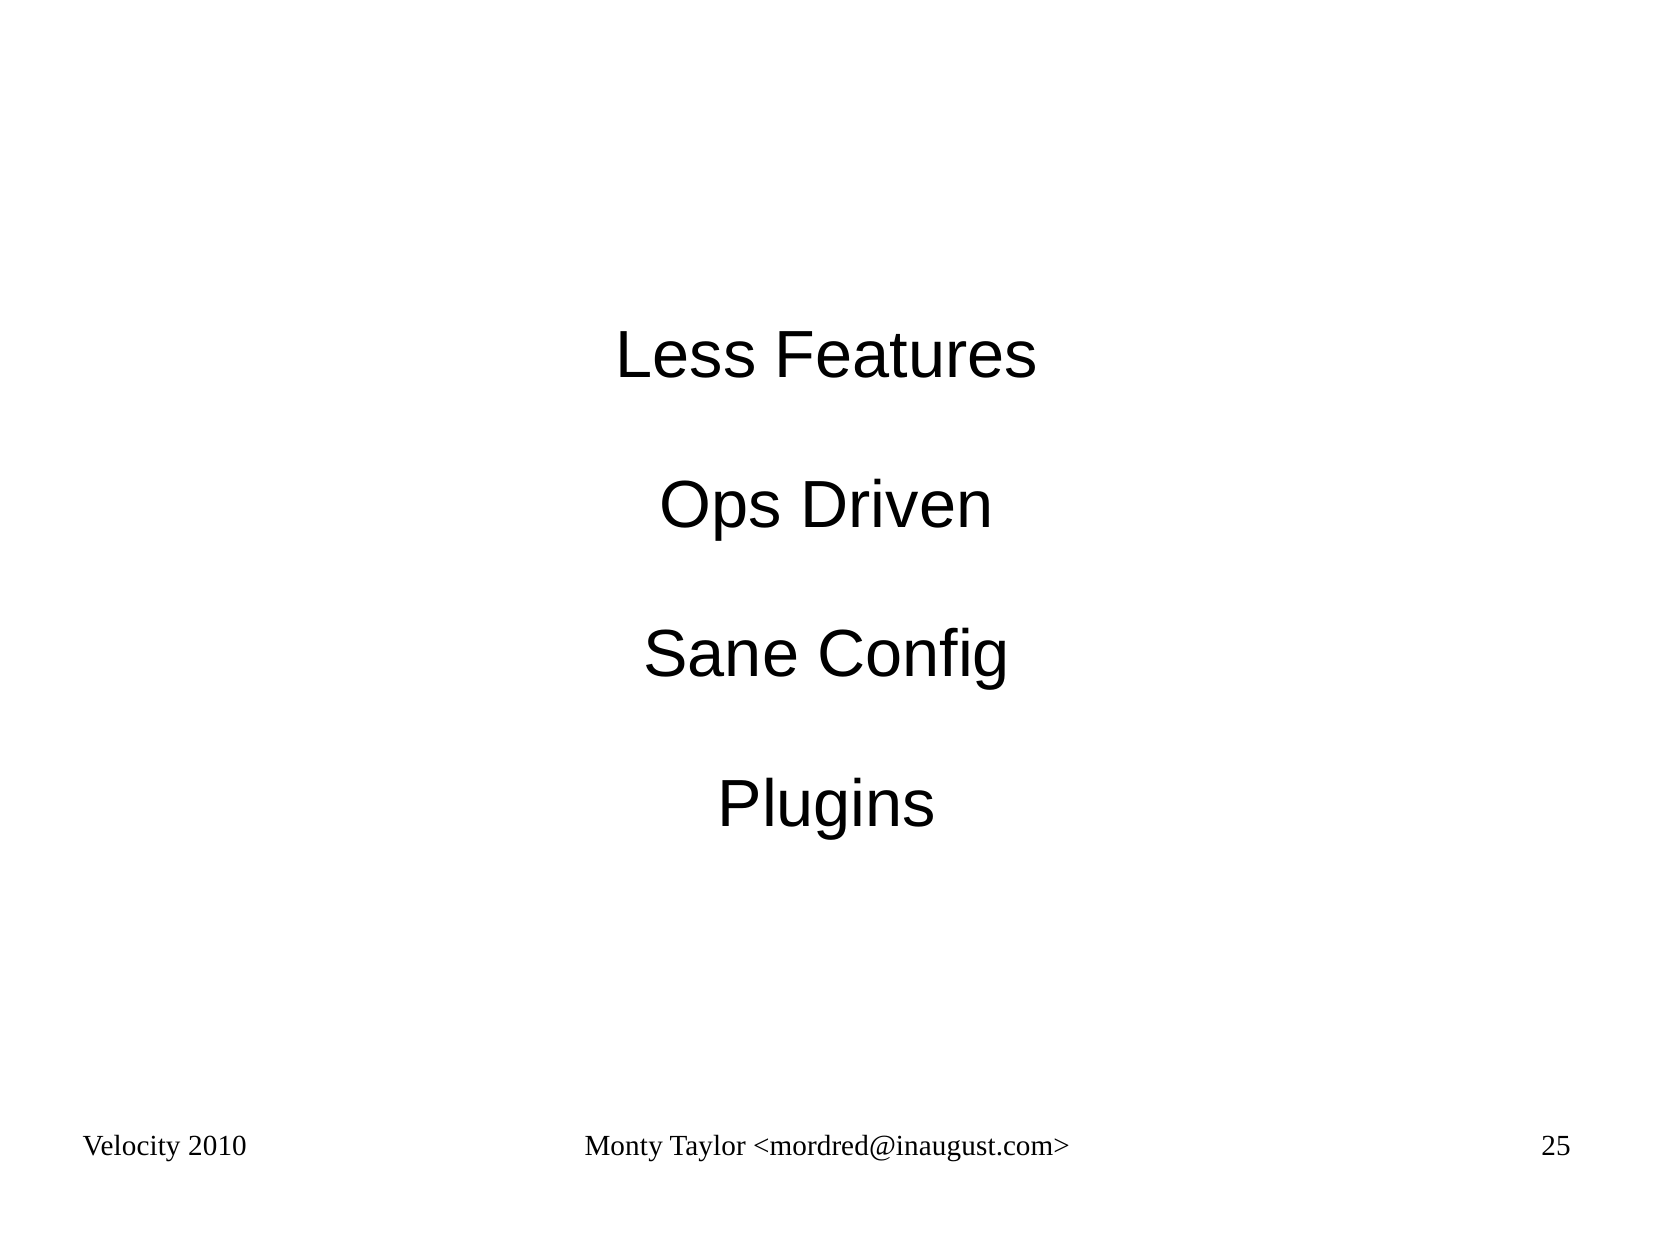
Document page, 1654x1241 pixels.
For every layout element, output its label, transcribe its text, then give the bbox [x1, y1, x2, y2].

subtitle Less Features Ops Driven Sane Config Plugins [82, 56, 1571, 1102]
